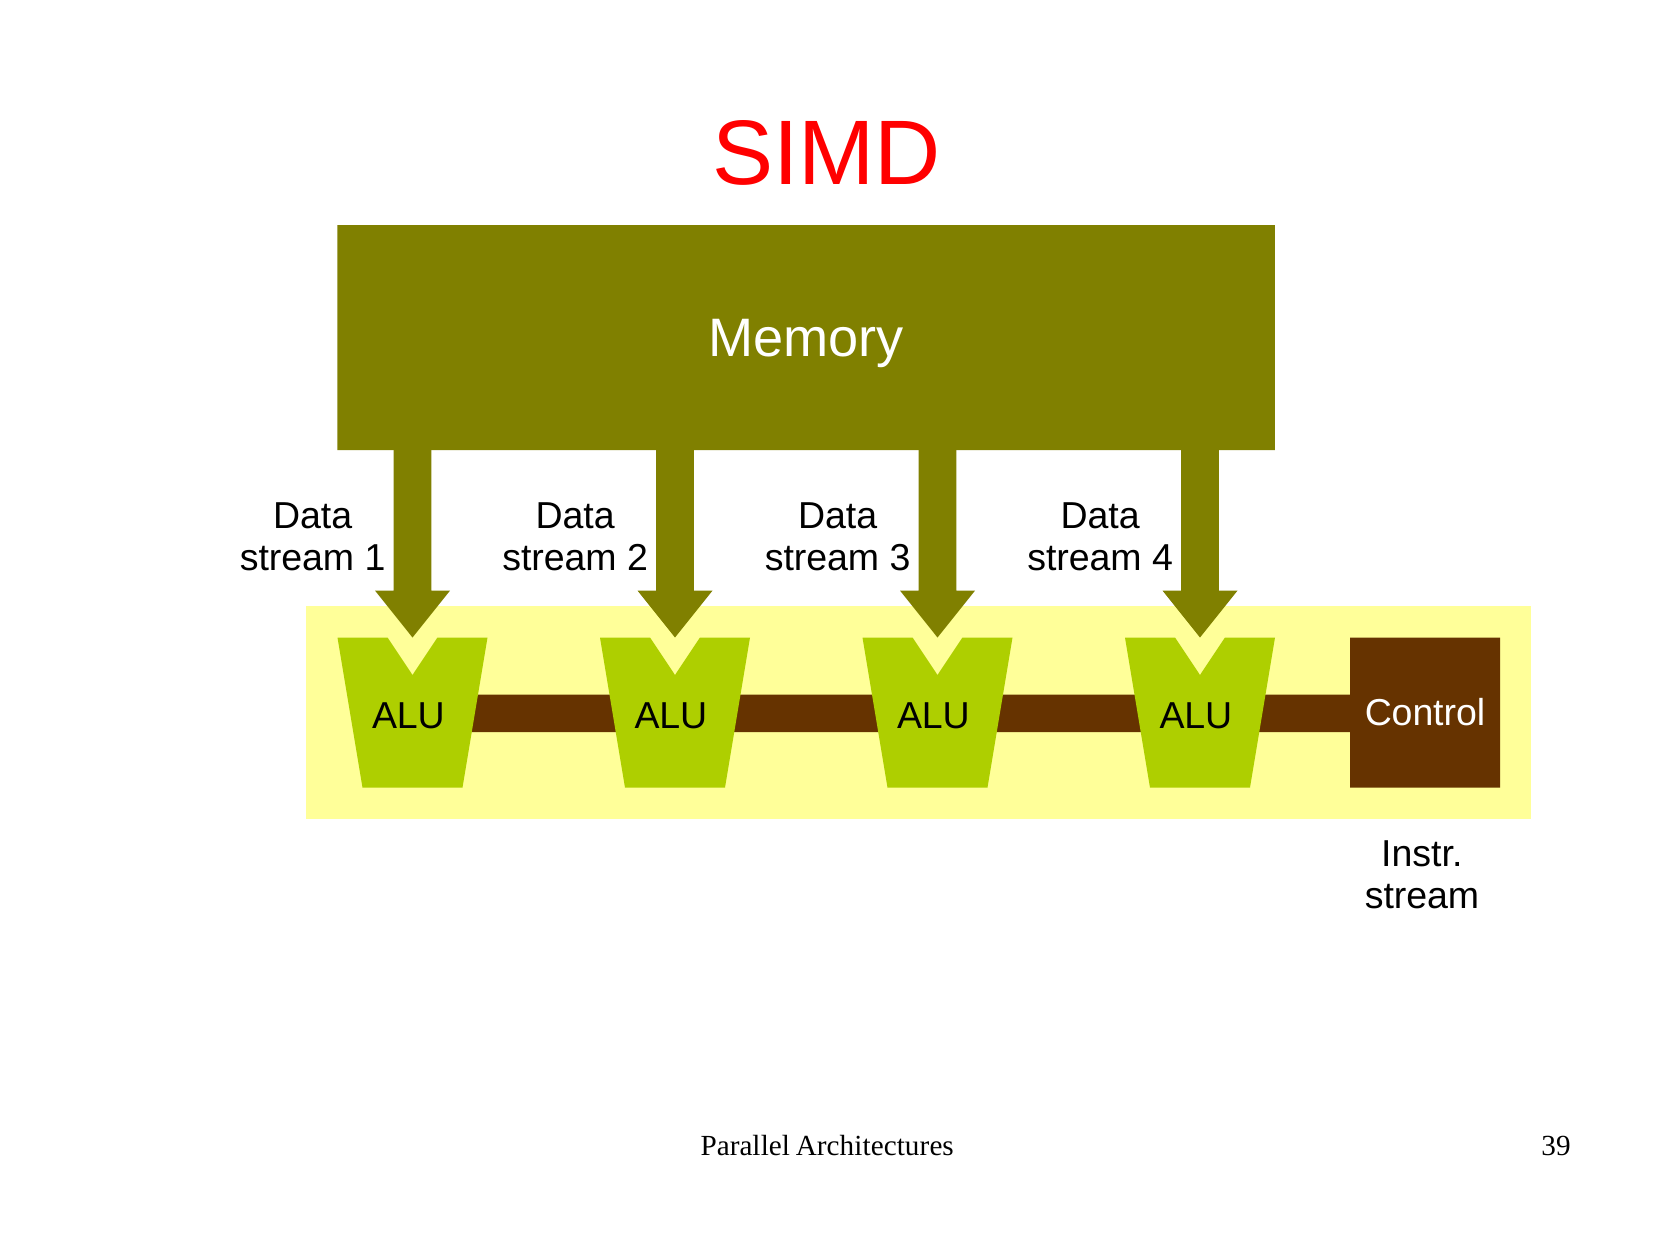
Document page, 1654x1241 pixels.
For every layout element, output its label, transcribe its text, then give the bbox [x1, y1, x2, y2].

text_box Instr. stream [1350, 825, 1495, 924]
text_box [299, 449, 1538, 826]
text_box Data stream 3 [750, 487, 932, 587]
text_box Data stream 1 [225, 487, 407, 587]
text_box Control [1350, 637, 1501, 788]
title SIMD [82, 49, 1571, 257]
text_box Memory [337, 225, 1275, 451]
text_box ALU [1144, 686, 1248, 744]
text_box ALU [882, 686, 985, 744]
text_box ALU [357, 686, 460, 744]
text_box ALU [619, 686, 723, 744]
text_box Data stream 2 [487, 487, 670, 587]
text_box Data stream 4 [1012, 487, 1195, 587]
